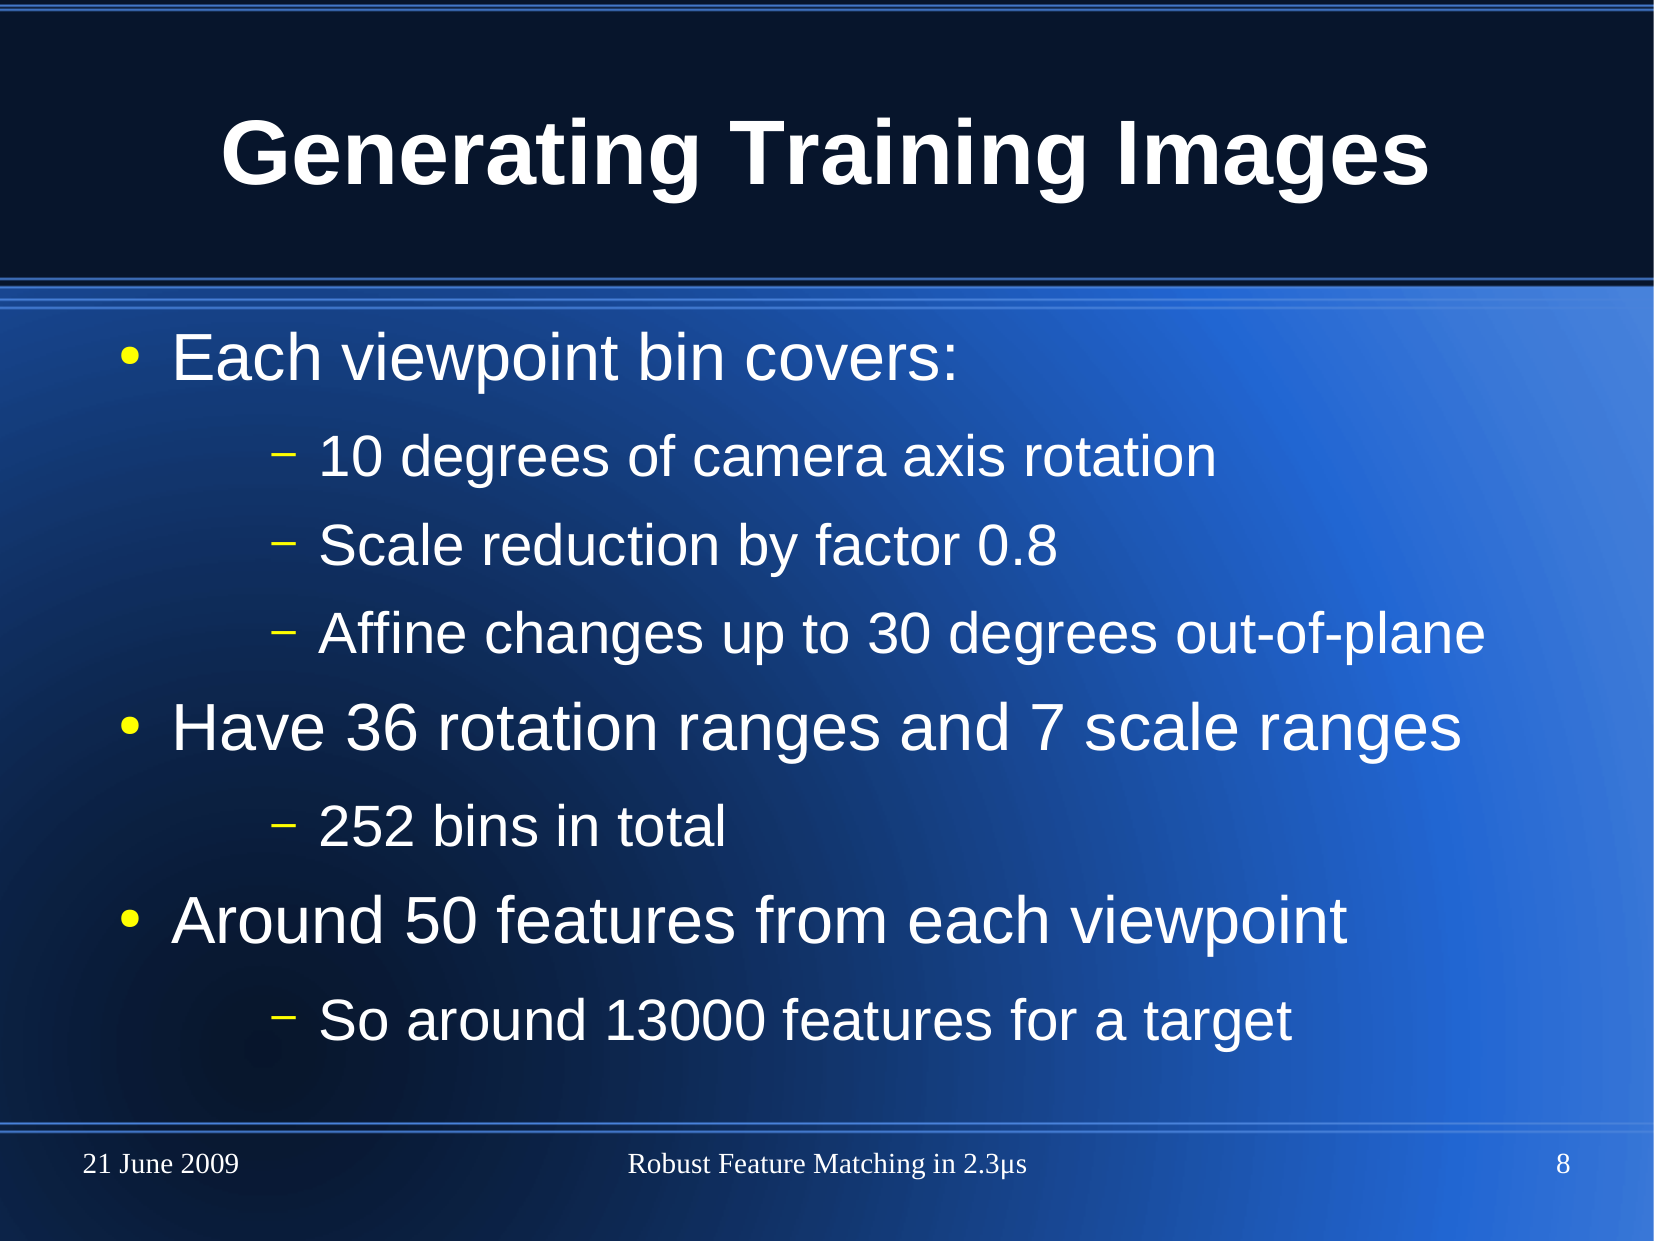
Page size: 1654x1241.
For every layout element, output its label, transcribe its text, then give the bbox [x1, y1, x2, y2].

title Generating Training Images [82, 49, 1571, 257]
list Each viewpoint bin covers: 10 degrees of camera axis rotation Scale reduction by factor 0.8 Affine changes up to 30 degrees out-of-plane Have 36 rotation ranges and 7 scale ranges 252 bins in total Around 50 features from each viewpoint So around 13000 features for a target [82, 319, 1571, 1053]
picture [0, 0, 1654, 1241]
